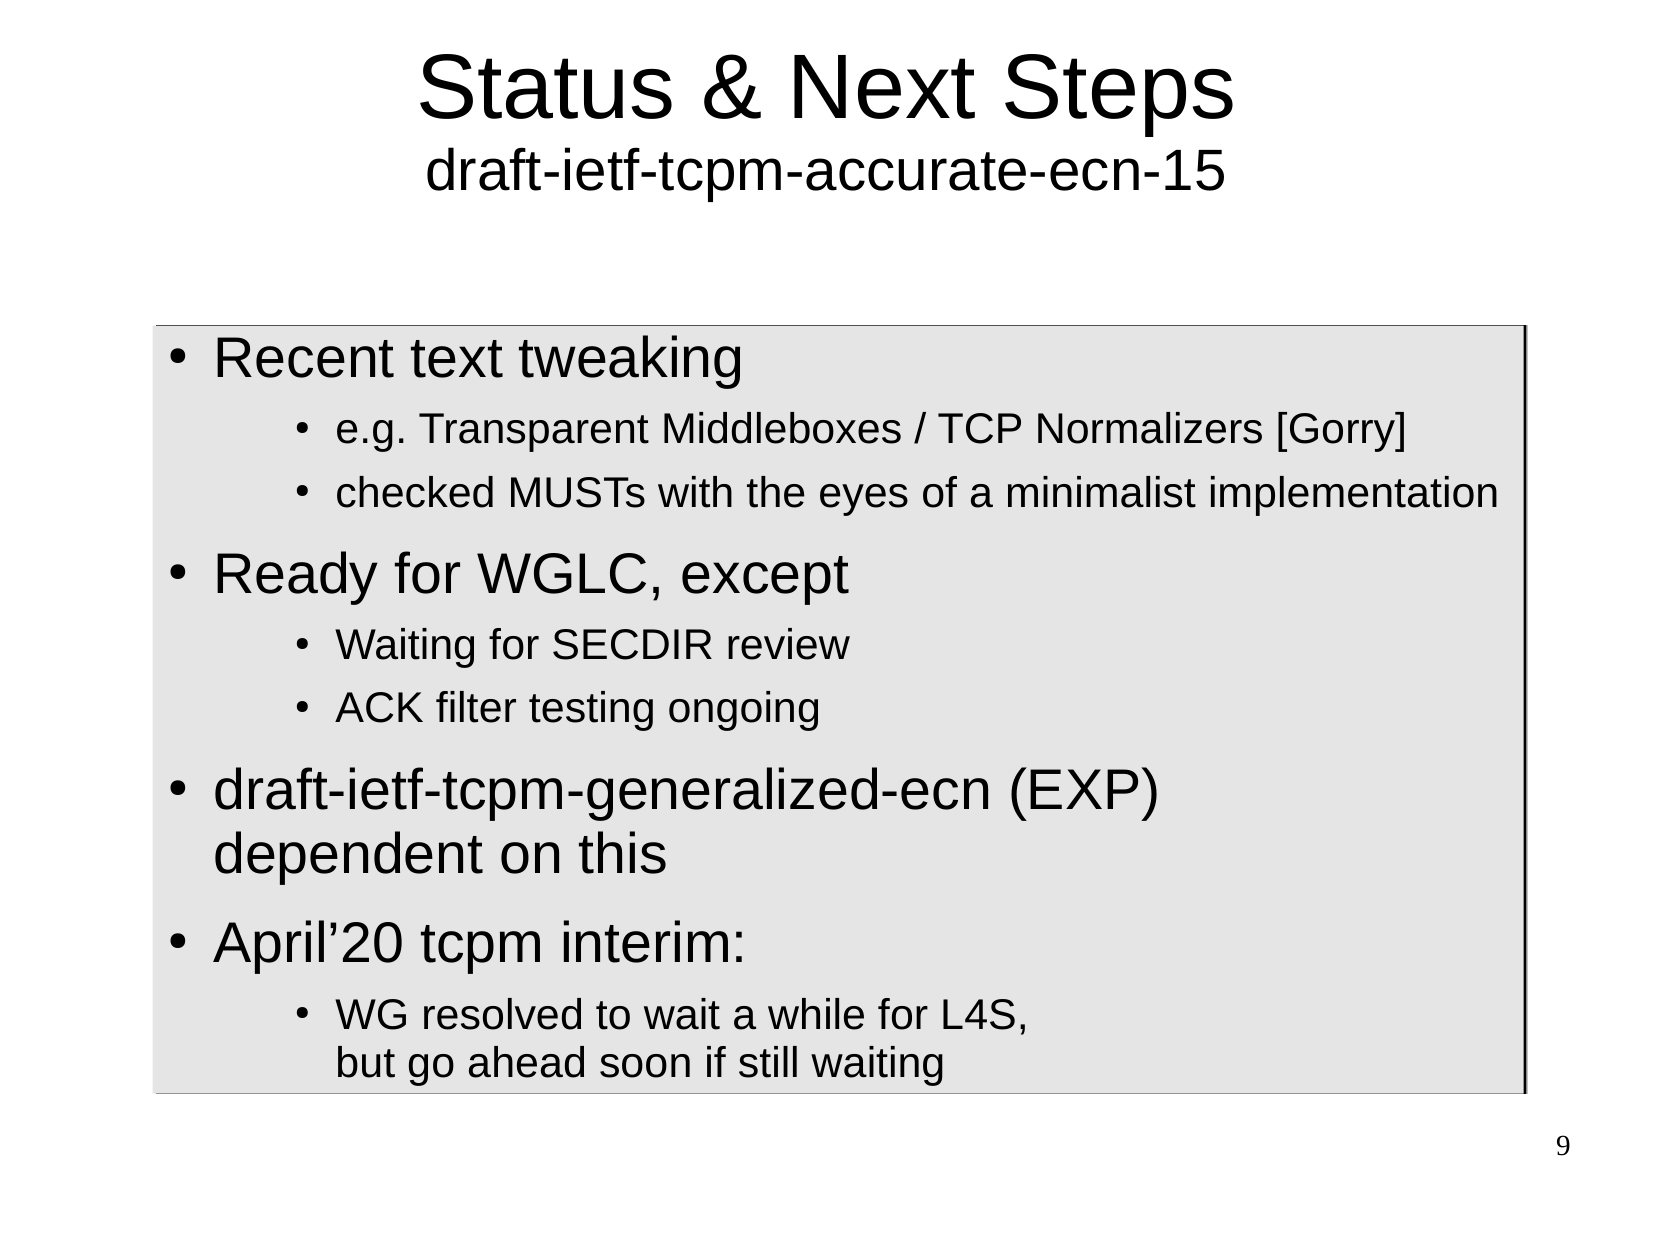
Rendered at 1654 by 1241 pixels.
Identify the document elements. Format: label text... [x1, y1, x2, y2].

list Recent text tweaking e.g. Transparent Middleboxes / TCP Normalizers [Gorry] checked MUSTs with the eyes of a minimalist implementation Ready for WGLC, except Waiting for SECDIR review ACK filter testing ongoing draft-ietf-tcpm-generalized-ecn (EXP) dependent on this April’20 tcpm interim: WG resolved to wait a while for L4S, but go ahead soon if still waiting [152, 325, 1524, 1094]
title Status & Next Steps draft-ietf-tcpm-accurate-ecn-15 [82, 35, 1571, 203]
